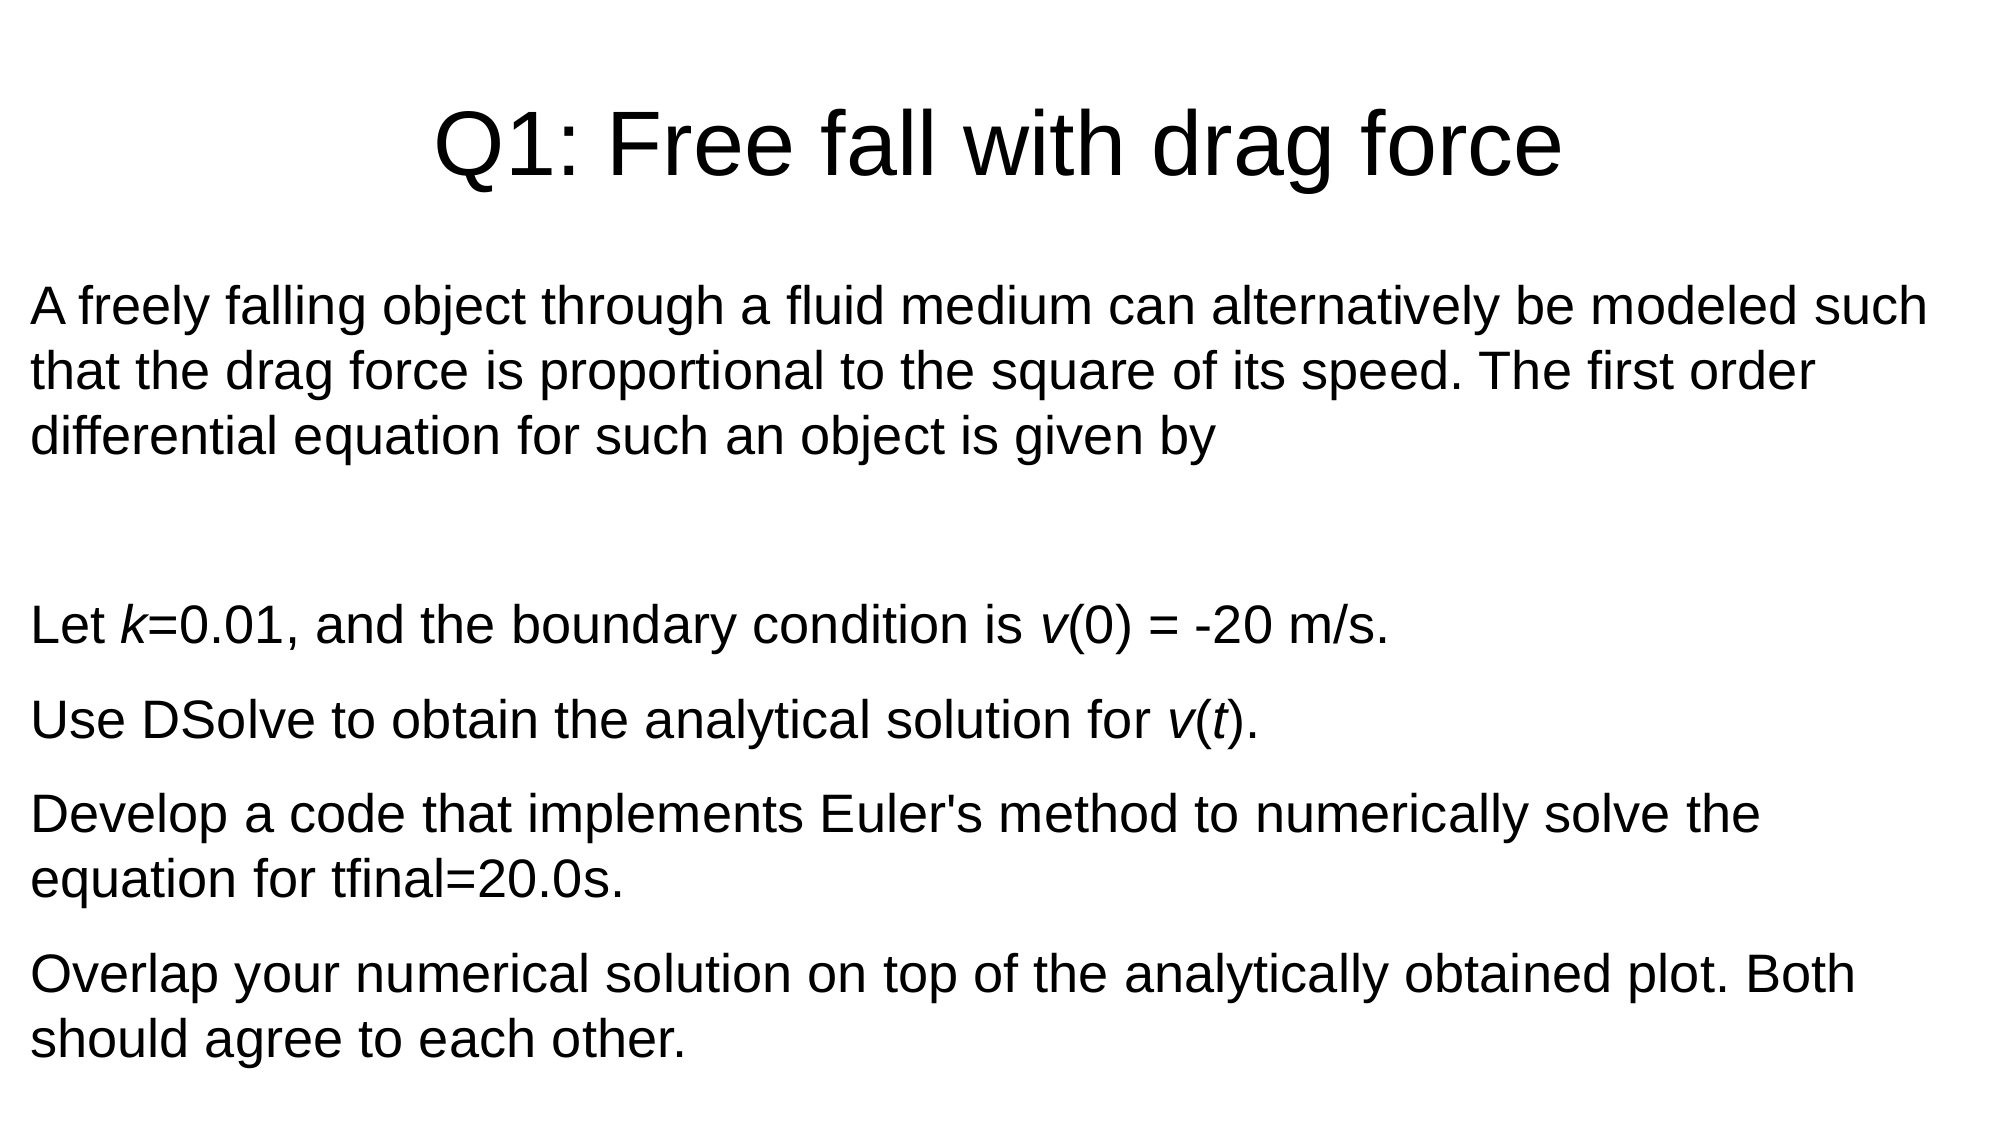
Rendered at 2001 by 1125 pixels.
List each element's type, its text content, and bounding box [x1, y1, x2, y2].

list A freely falling object through a fluid medium can alternatively be modeled such that the drag force is proportional to the square of its speed. The first order differential equation for such an object is given by Let k=0.01, and the boundary condition is v(0) = -20 m/s. Use DSolve to obtain the analytical solution for v(t). Develop a code that implements Euler's method to numerically solve the equation for tfinal=20.0s. Overlap your numerical solution on top of the analytically obtained plot. Both should agree to each other. [30, 270, 1981, 1096]
text_box [765, 450, 1146, 586]
title Q1: Free fall with drag force [99, 44, 1900, 233]
